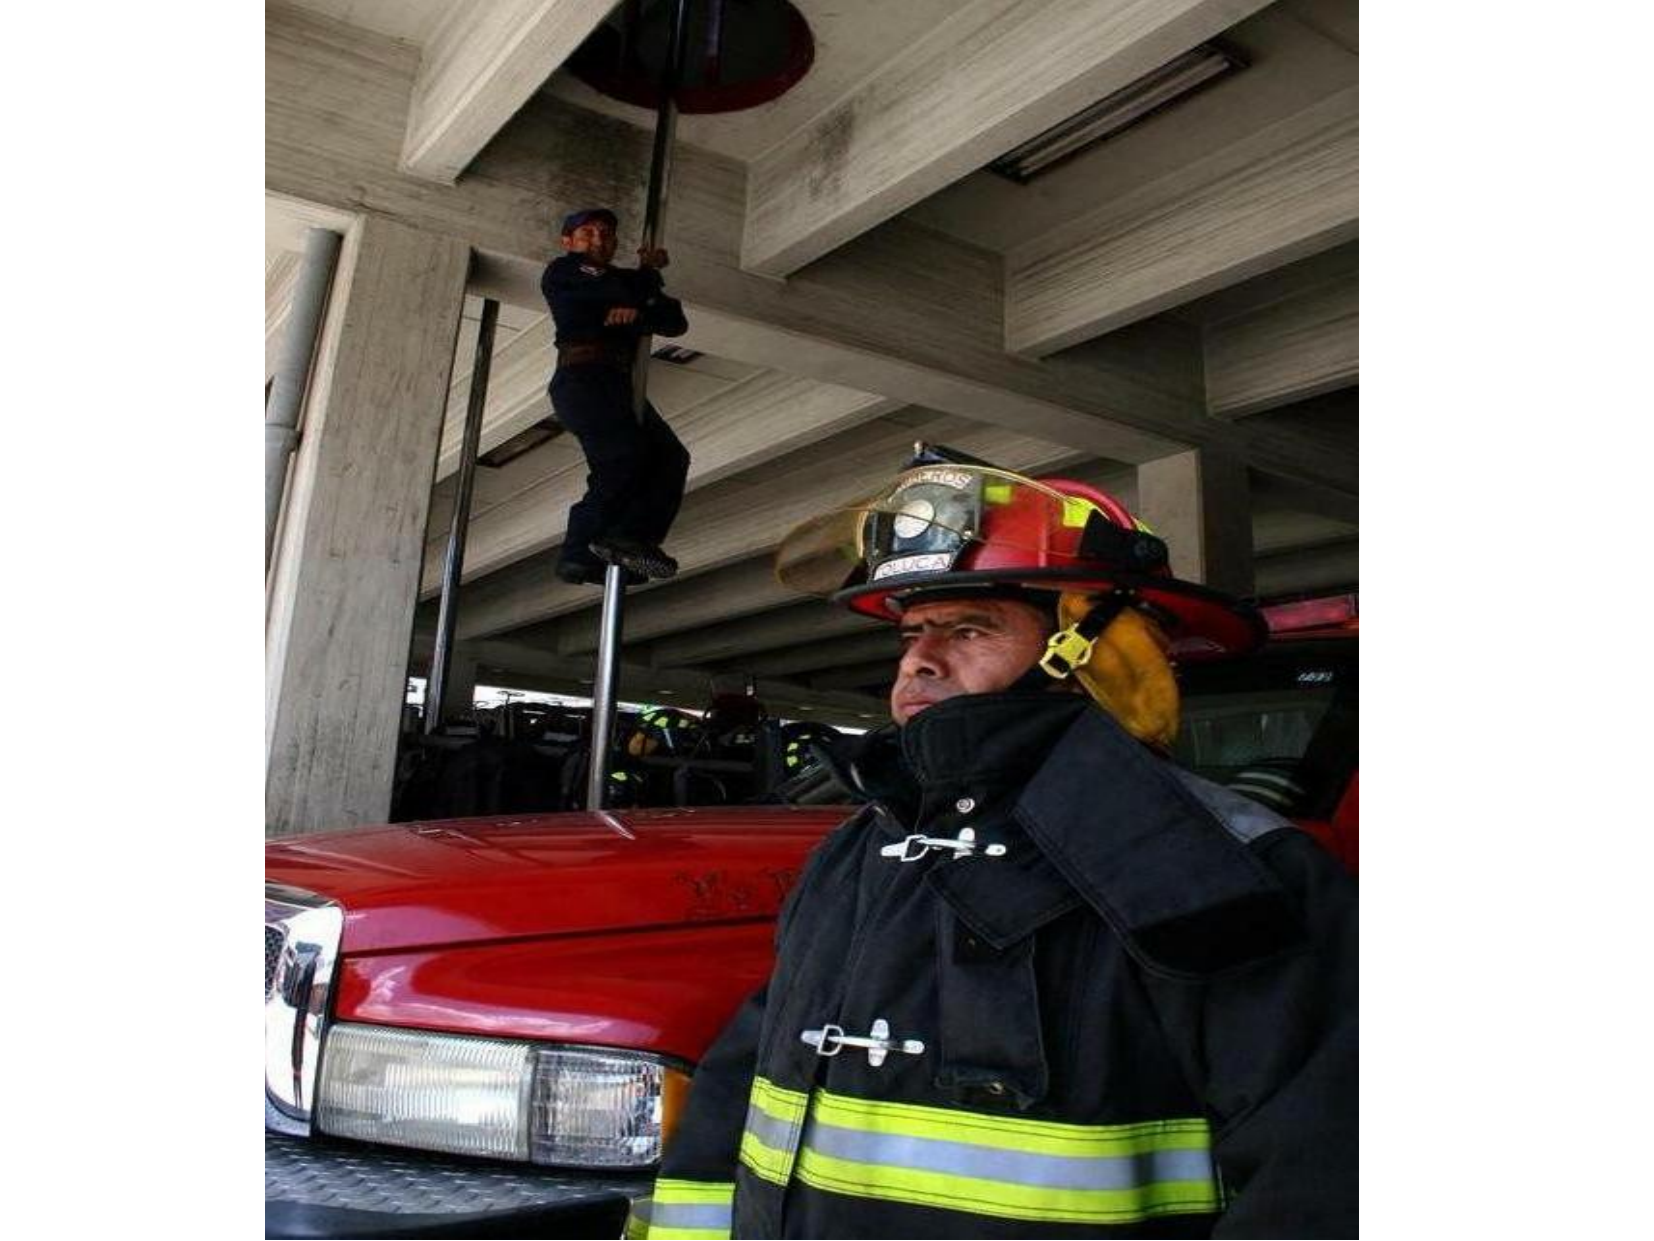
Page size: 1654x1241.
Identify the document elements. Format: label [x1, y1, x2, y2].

picture [265, 0, 1359, 1241]
